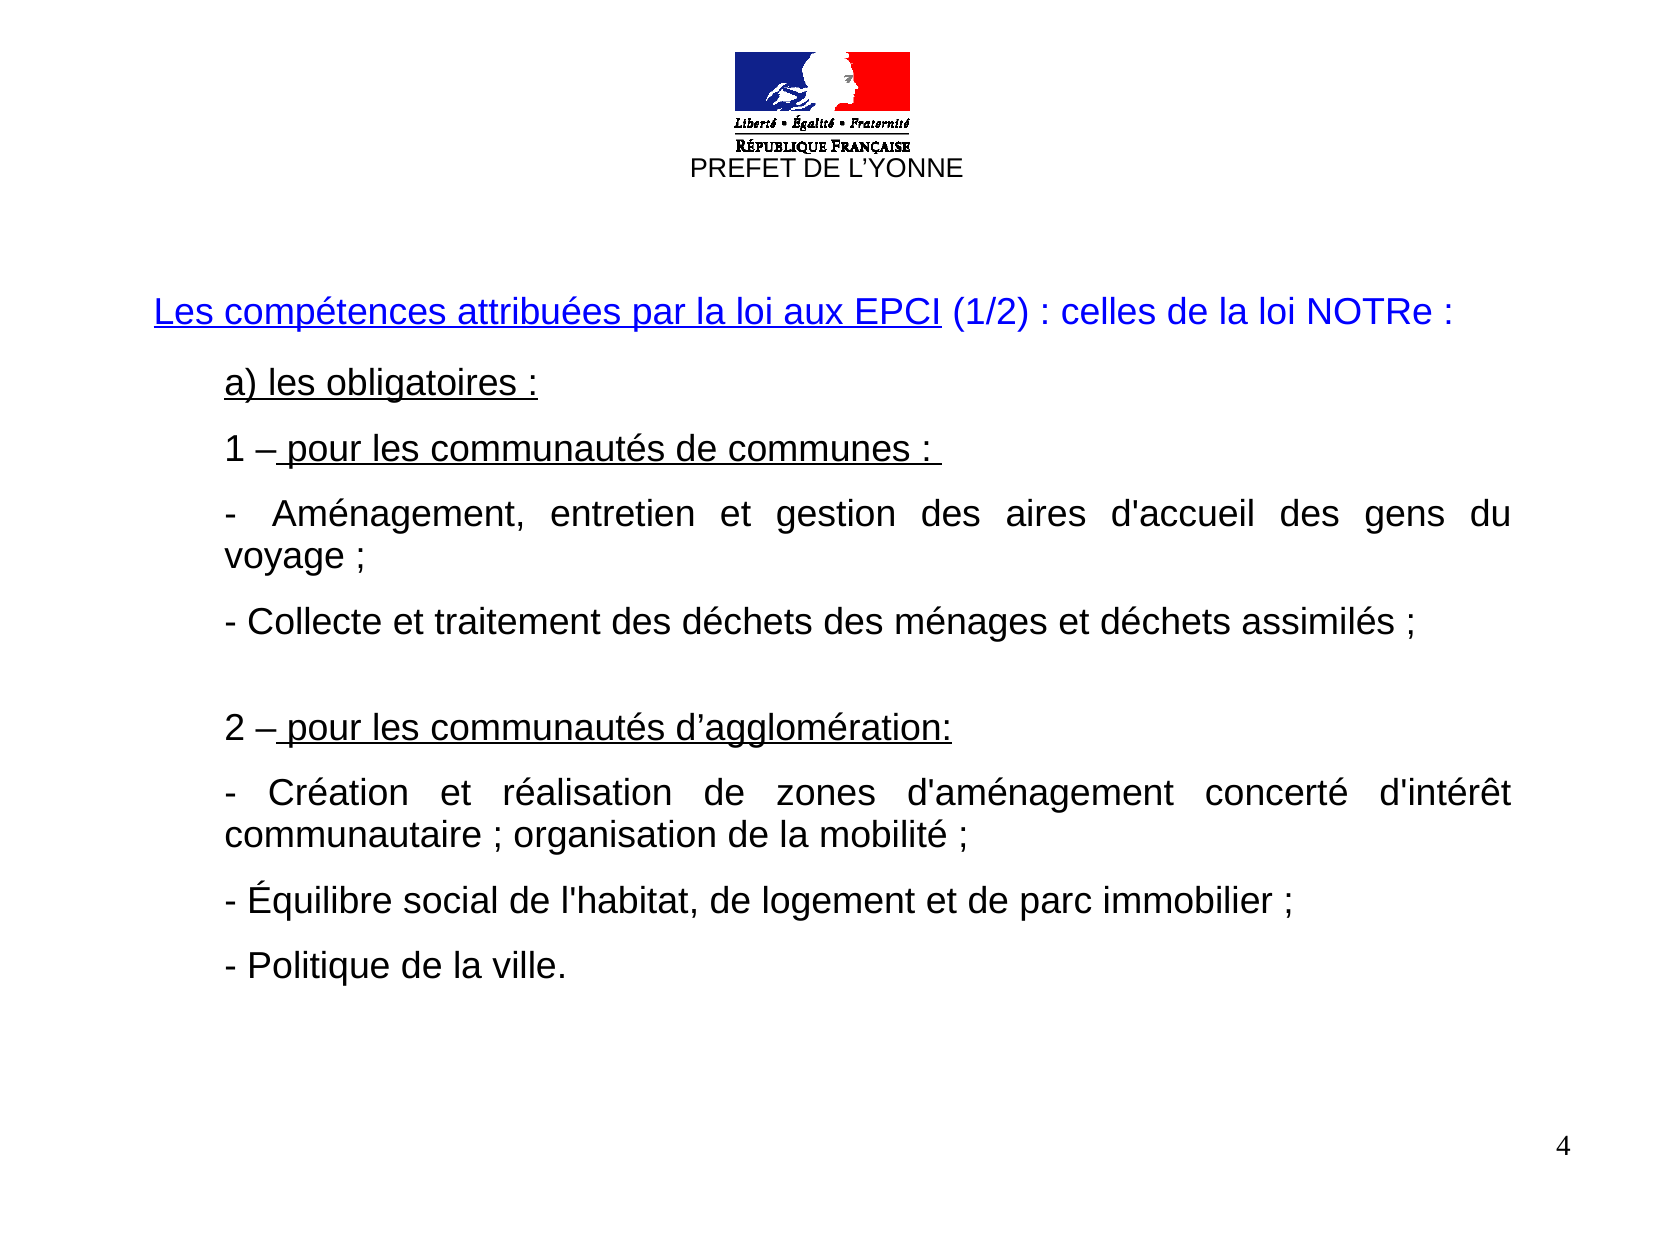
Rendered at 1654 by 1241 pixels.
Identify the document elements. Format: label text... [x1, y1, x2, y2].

list Les compétences attribuées par la loi aux EPCI (1/2) : celles de la loi NOTRe : a) les obligatoires : 1 – pour les communautés de communes : - Aménagement, entretien et gestion des aires d'accueil des gens du voyage ; - Collecte et traitement des déchets des ménages et déchets assimilés ; 2 – pour les communautés d’agglomération: - Création et réalisation de zones d'aménagement concerté d'intérêt communautaire ; organisation de la mobilité ; - Équilibre social de l'habitat, de logement et de parc immobilier ; - Politique de la ville. [82, 290, 1512, 1134]
title PREFET DE L’YONNE [82, 49, 1571, 257]
chart [733, 49, 910, 154]
